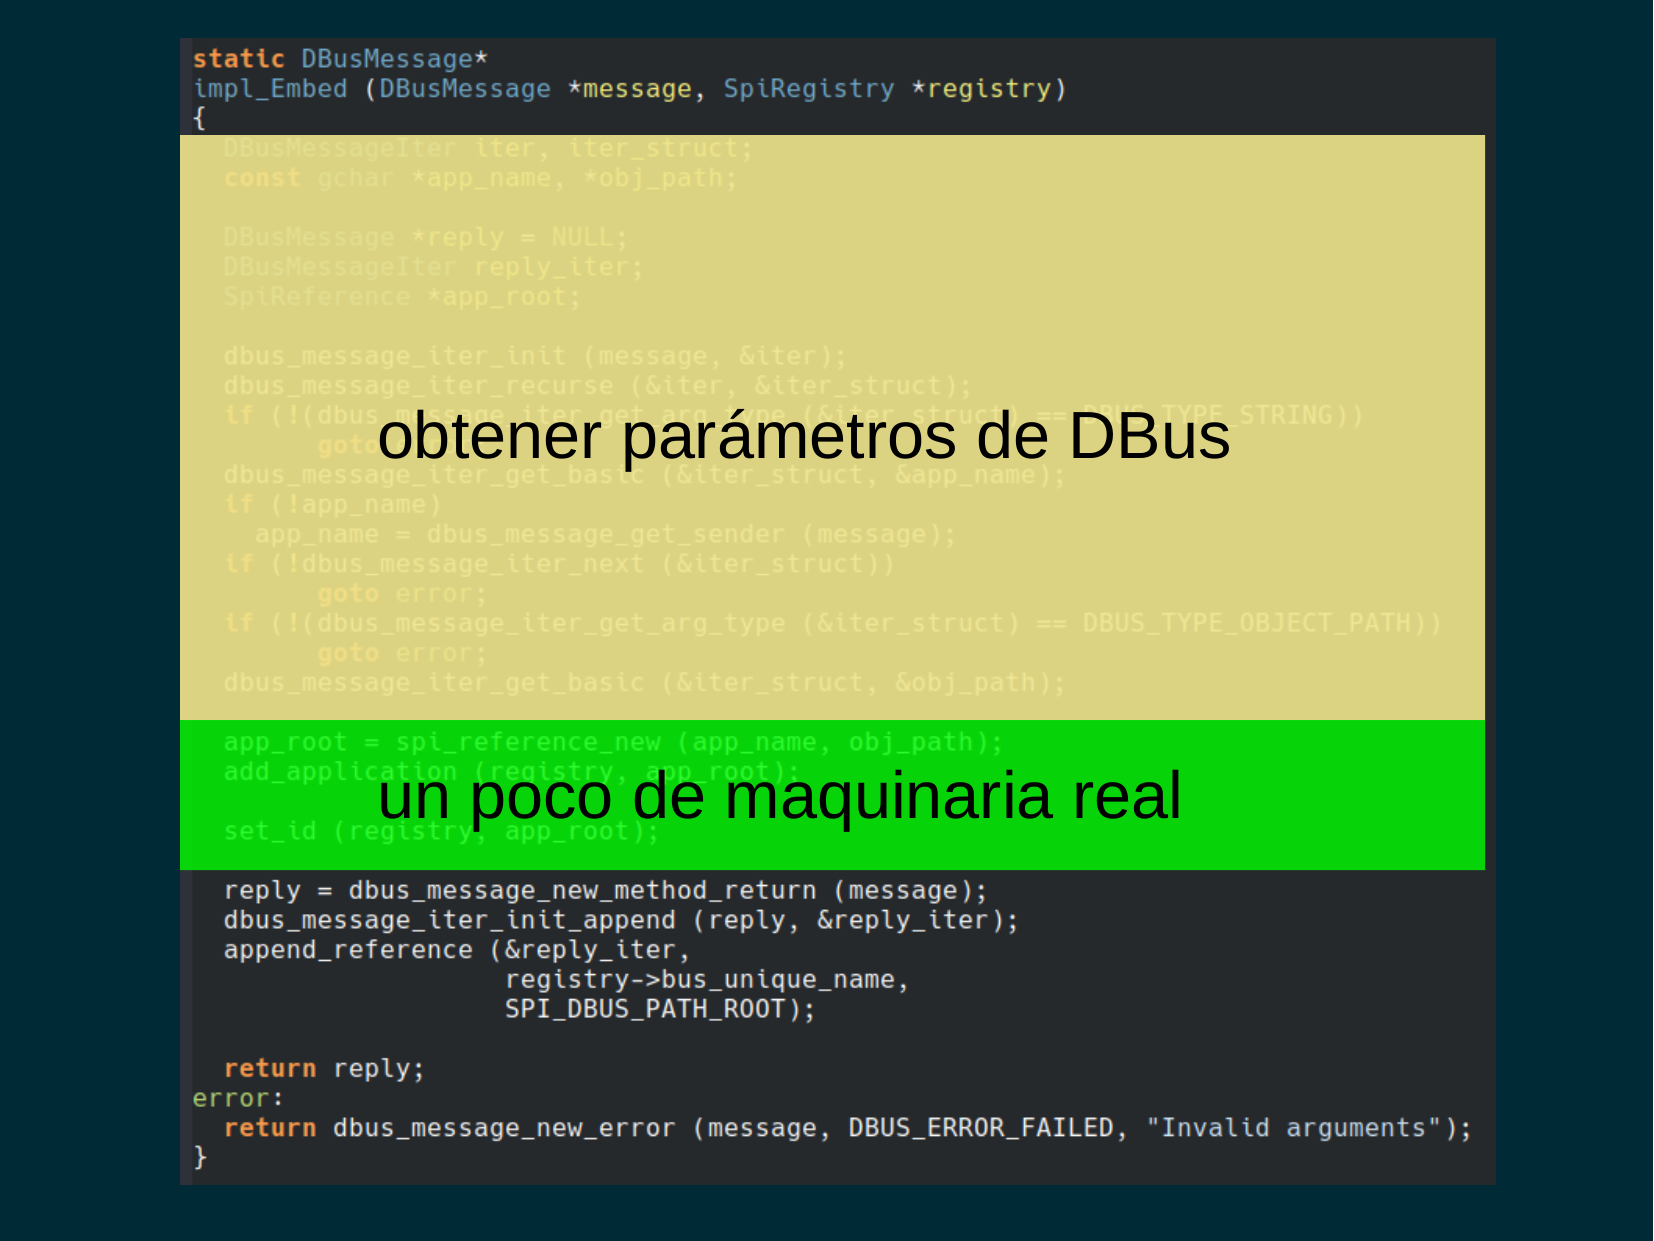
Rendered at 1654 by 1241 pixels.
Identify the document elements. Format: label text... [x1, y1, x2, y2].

text_box [180, 135, 1486, 871]
picture [181, 39, 1495, 1184]
text_box obtener parámetros de DBus [362, 390, 1248, 481]
text_box un poco de maquinaria real [362, 750, 1199, 841]
